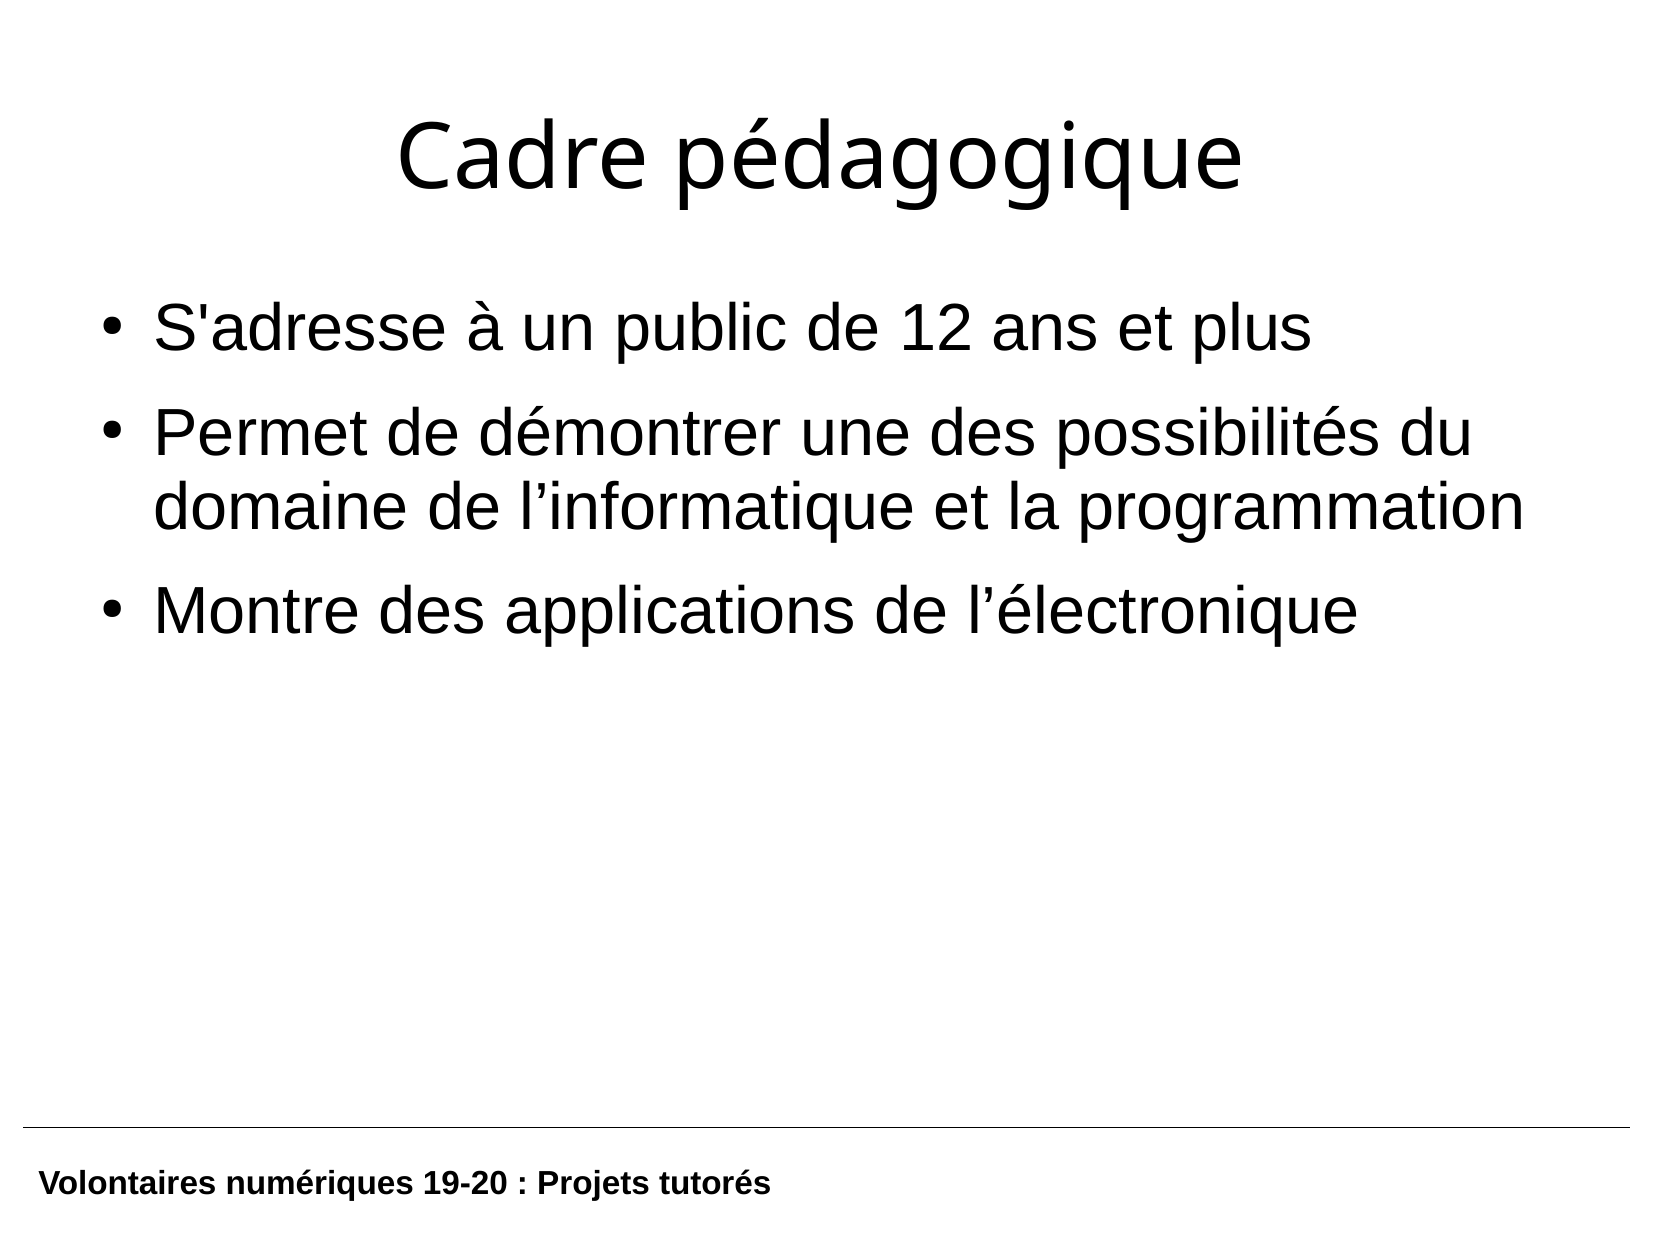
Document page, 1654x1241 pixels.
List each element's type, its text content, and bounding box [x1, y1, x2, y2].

list S'adresse à un public de 12 ans et plus Permet de démontrer une des possibilités du domaine de l’informatique et la programmation Montre des applications de l’électronique [82, 290, 1571, 1109]
title Cadre pédagogique [153, 49, 1489, 257]
text_box Volontaires numériques 19-20 : Projets tutorés [23, 1157, 945, 1210]
